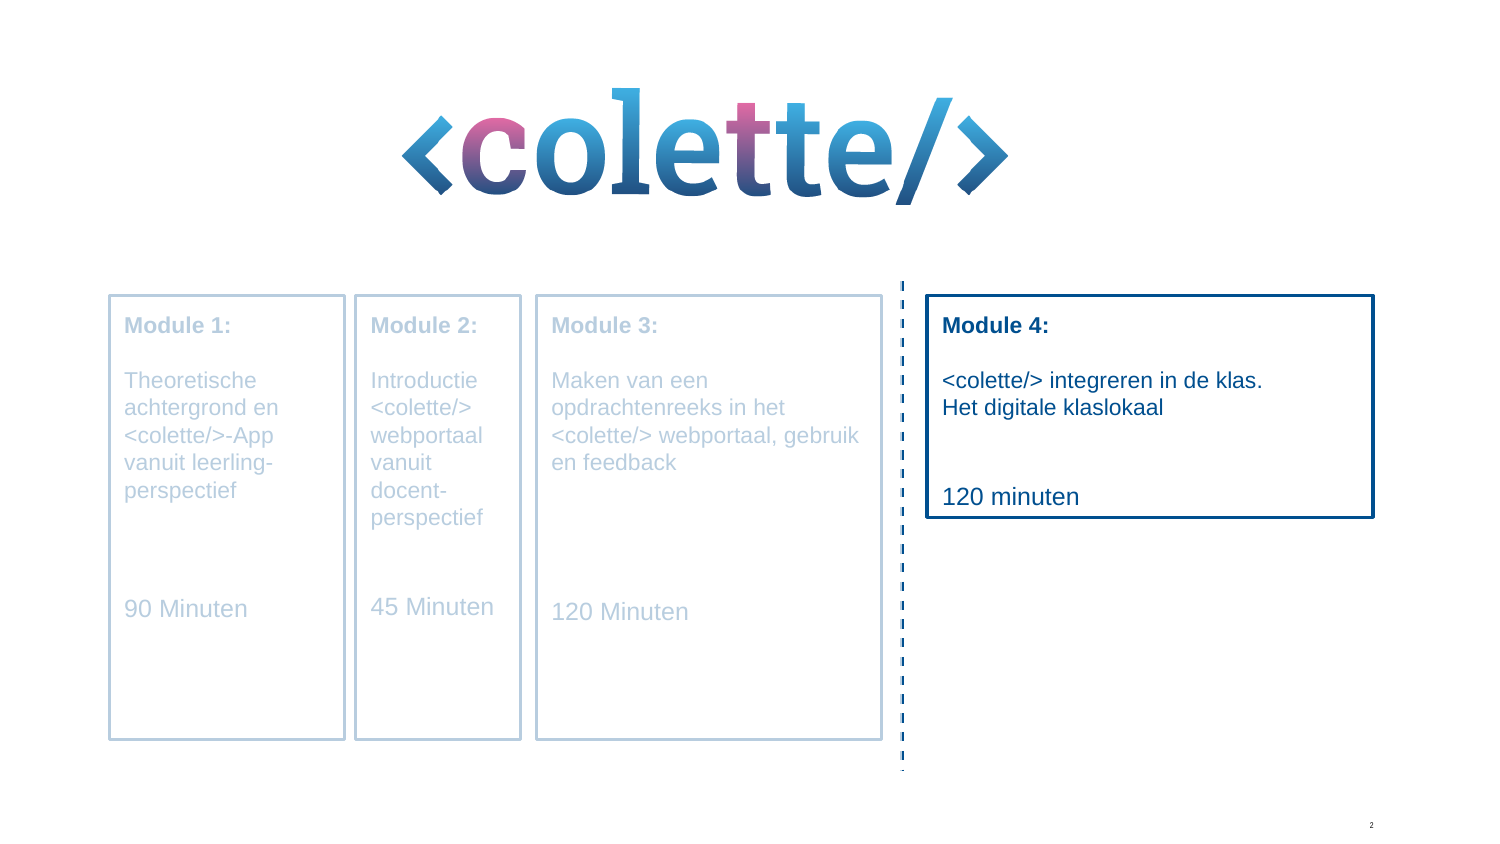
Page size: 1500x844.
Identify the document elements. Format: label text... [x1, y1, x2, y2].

picture [306, 13, 1103, 279]
text_box 2 [1364, 819, 1478, 833]
text_box Module 4: <colette/> integreren in de klas. Het digitale klaslokaal 120 minuten [926, 295, 1374, 518]
text_box [82, 243, 902, 771]
